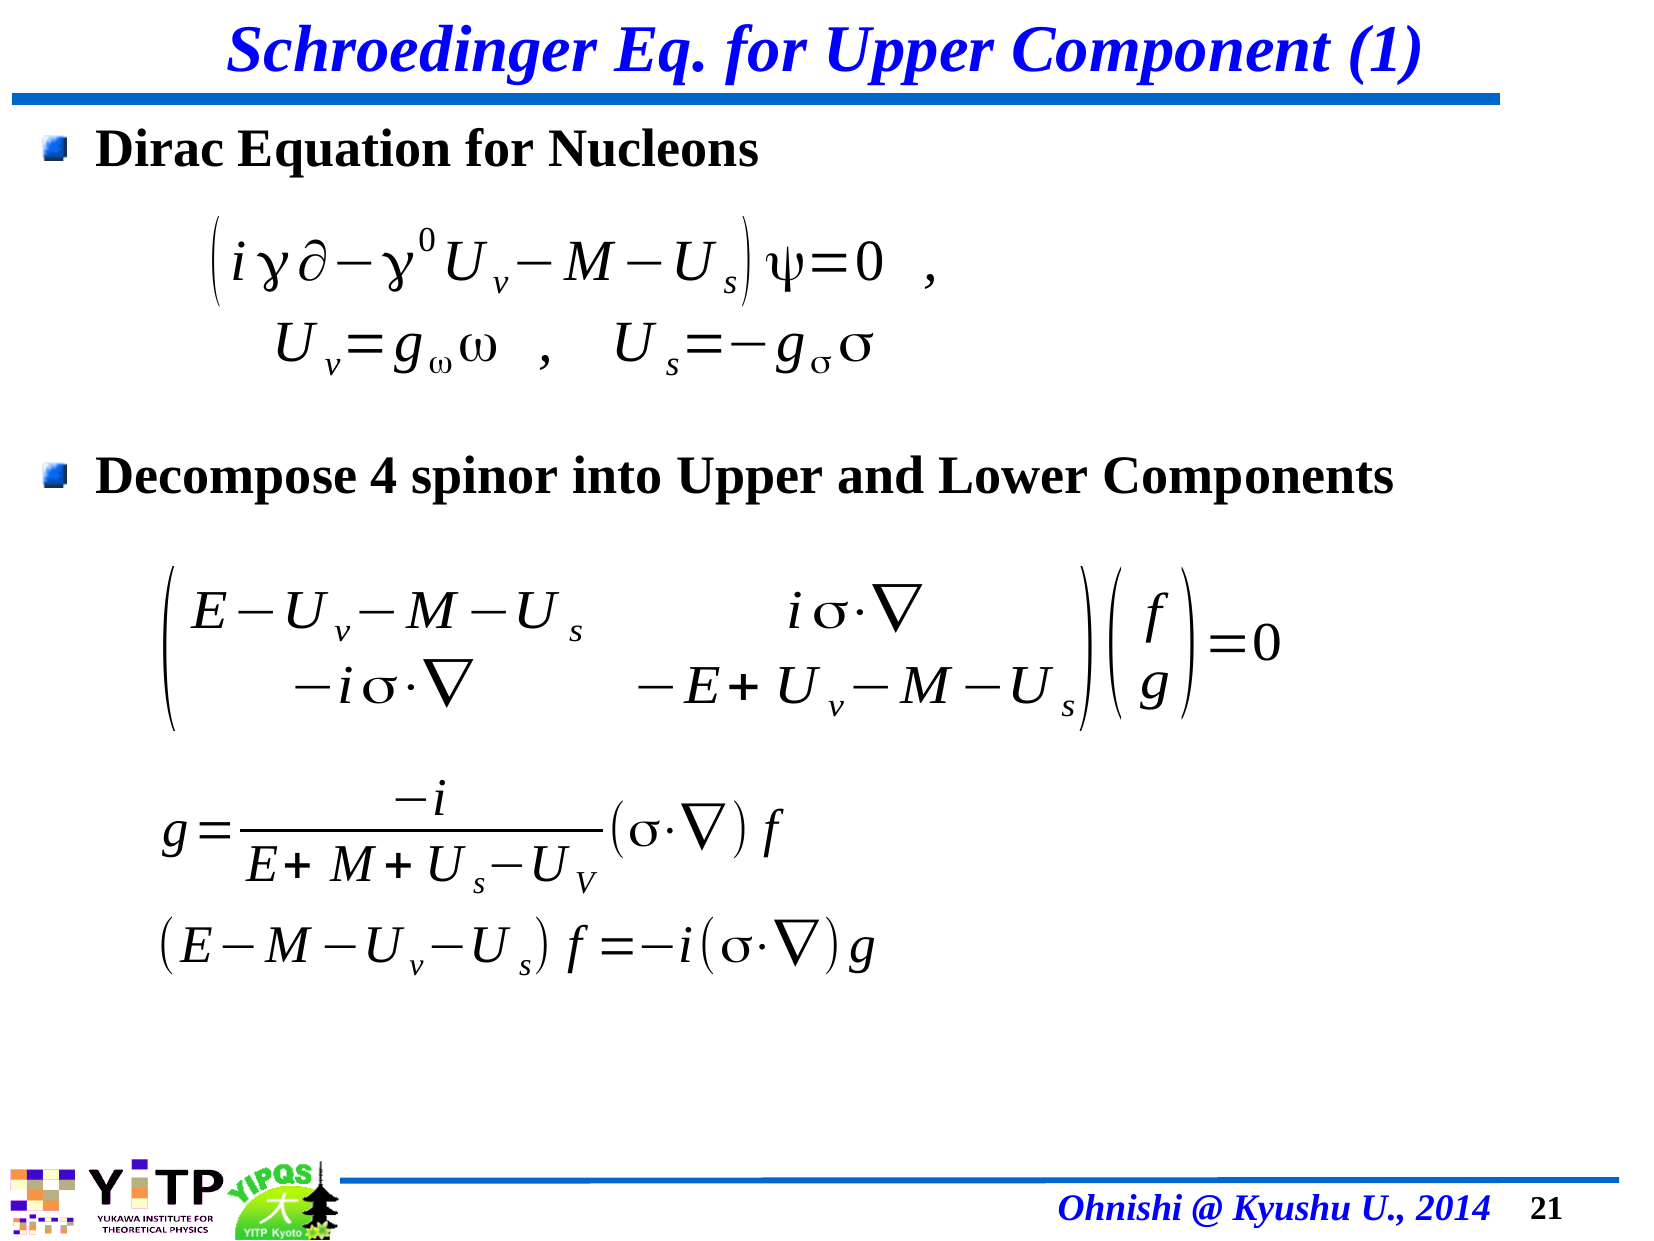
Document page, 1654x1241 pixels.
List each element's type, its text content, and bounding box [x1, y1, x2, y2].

title Schroedinger Eq. for Upper Component (1) [0, 0, 1654, 99]
chart [202, 216, 945, 384]
list Dirac Equation for Nucleons Decompose 4 spinor into Upper and Lower Components [24, 118, 1625, 1078]
chart [105, 915, 886, 983]
chart [153, 767, 798, 903]
picture [0, 1154, 340, 1241]
chart [151, 566, 1291, 731]
